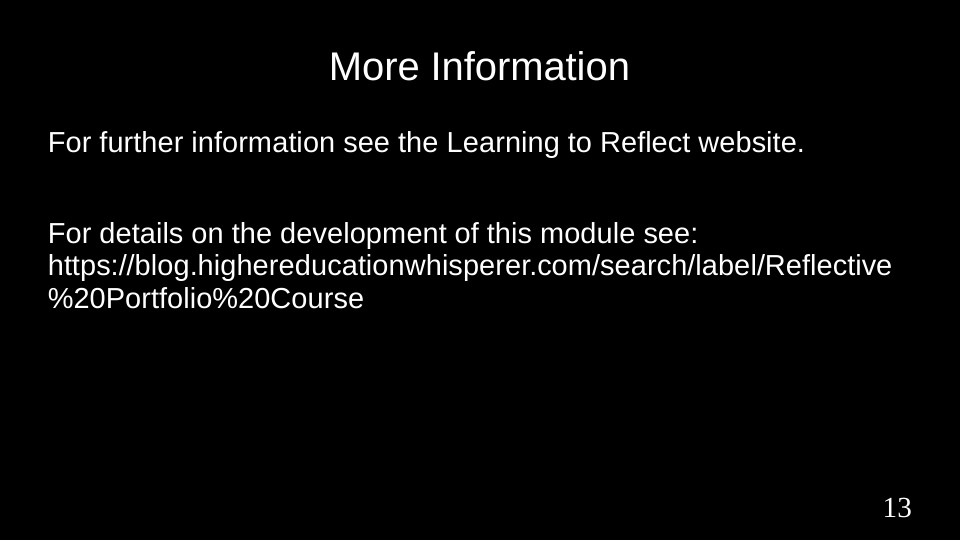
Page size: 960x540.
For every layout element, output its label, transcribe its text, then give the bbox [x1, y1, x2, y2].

title More Information [47, 21, 912, 112]
list For further information see the Learning to Reflect website. For details on the development of this module see: https://blog.highereducationwhisperer.com/search/label/Reflective%20Portfolio%20Course [47, 126, 912, 440]
